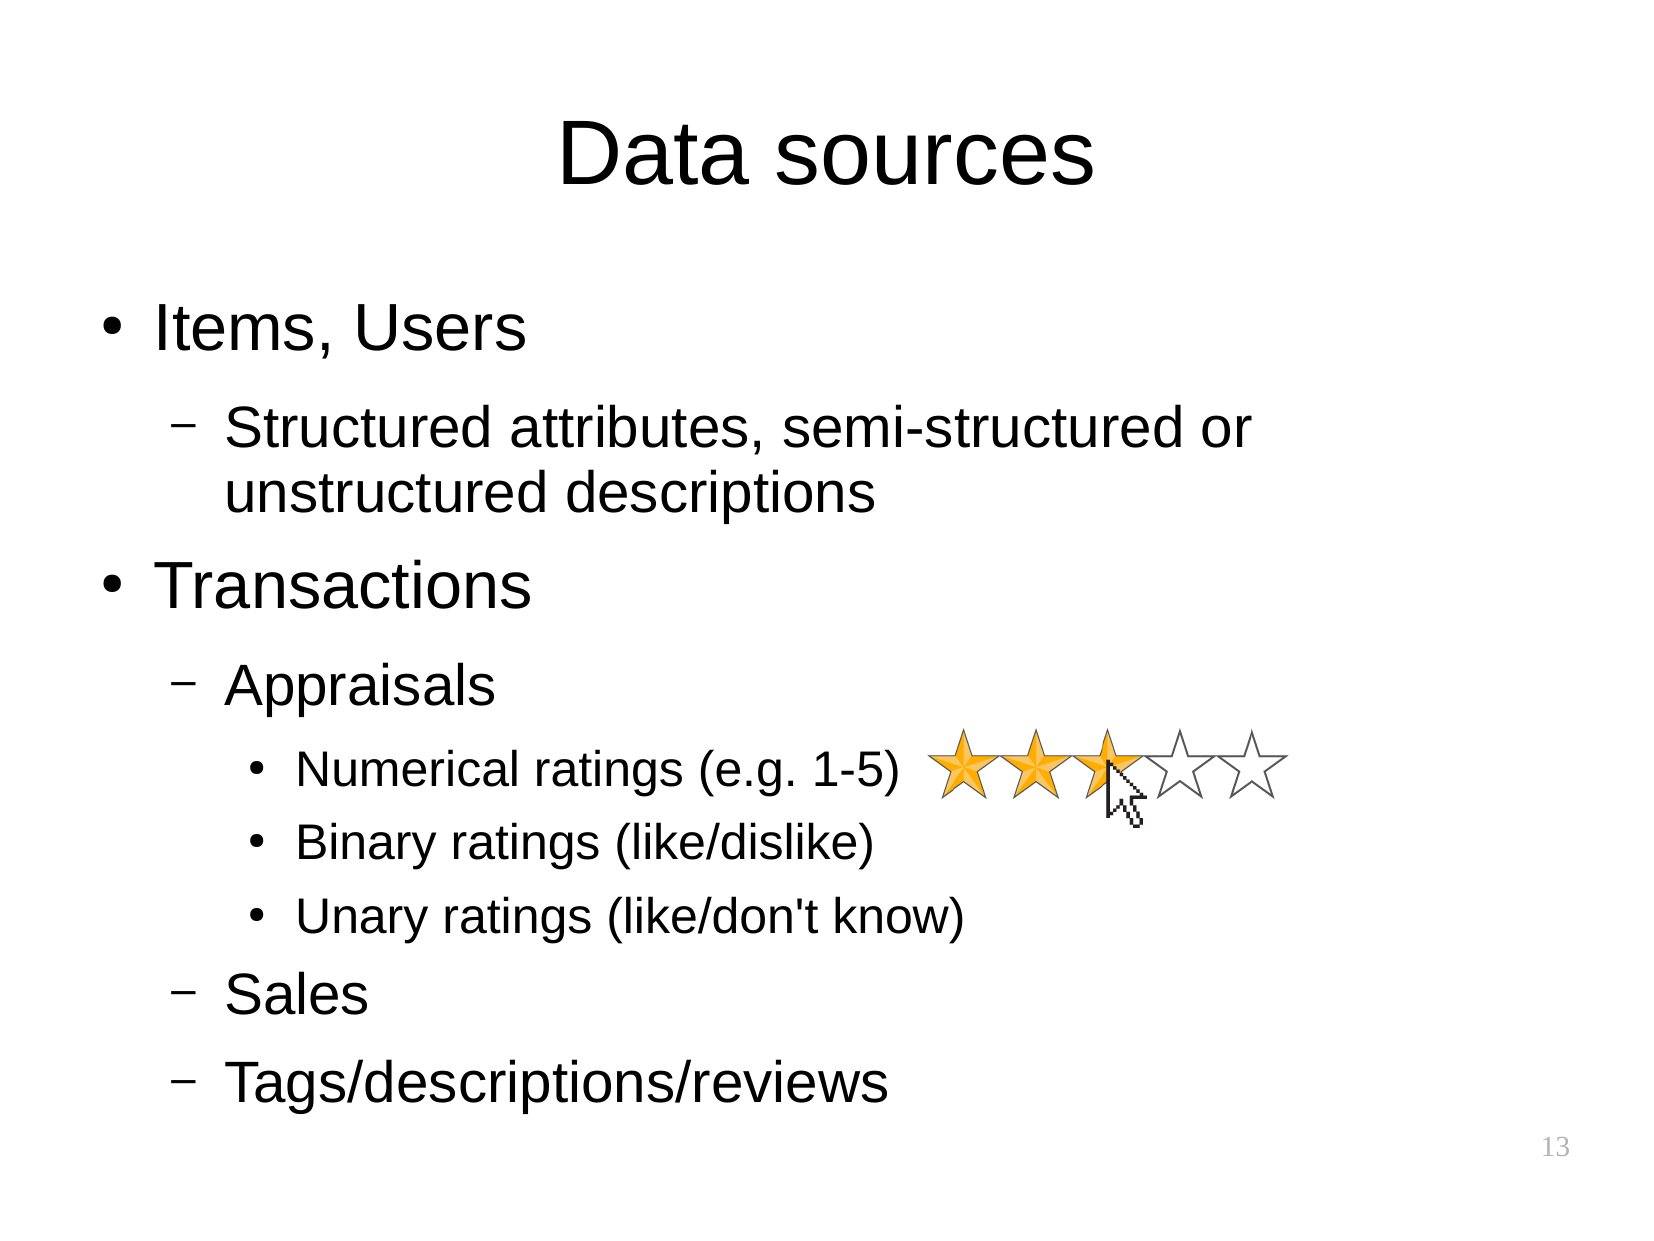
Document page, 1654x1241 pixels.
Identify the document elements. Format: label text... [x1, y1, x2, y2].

picture [914, 724, 1306, 856]
list Items, Users Structured attributes, semi-structured or unstructured descriptions Transactions Appraisals Numerical ratings (e.g. 1-5) Binary ratings (like/dislike) Unary ratings (like/don't know) Sales Tags/descriptions/reviews [82, 290, 1571, 1141]
title Data sources [82, 49, 1571, 257]
